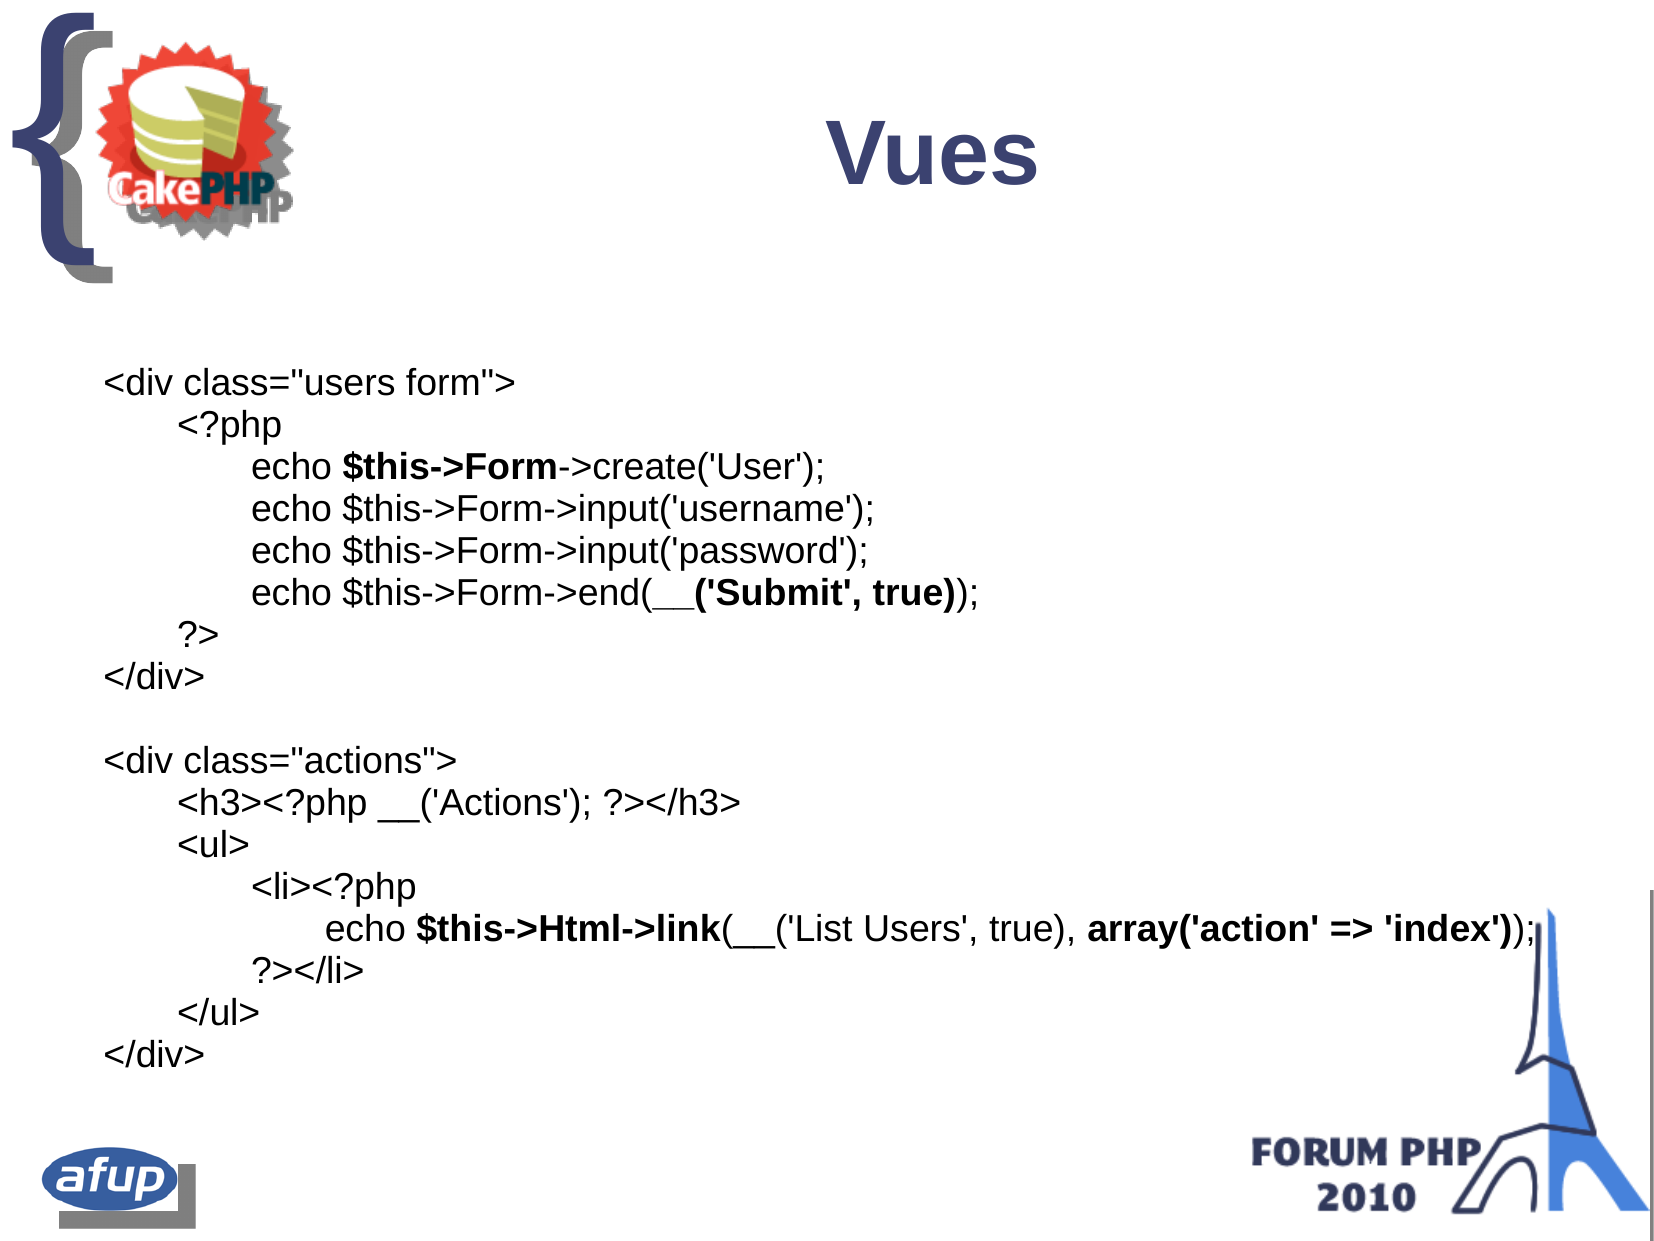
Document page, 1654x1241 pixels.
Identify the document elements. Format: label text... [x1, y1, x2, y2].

picture [41, 1146, 178, 1211]
picture [88, 35, 284, 231]
text_box <div class="users form"> <?php echo $this->Form->create('User'); echo $this->Form->input('username'); echo $this->Form->input('password'); echo $this->Form->end(__('Submit', true)); ?> </div> <div class="actions"> <h3><?php __('Actions'); ?></h3> <ul> <li><?php echo $this->Html->link(__('List Users', true), array('action' => 'index')); ?></li> </ul> </div> [88, 354, 1565, 1167]
picture [1240, 872, 1650, 1241]
title Vues [295, 49, 1571, 257]
